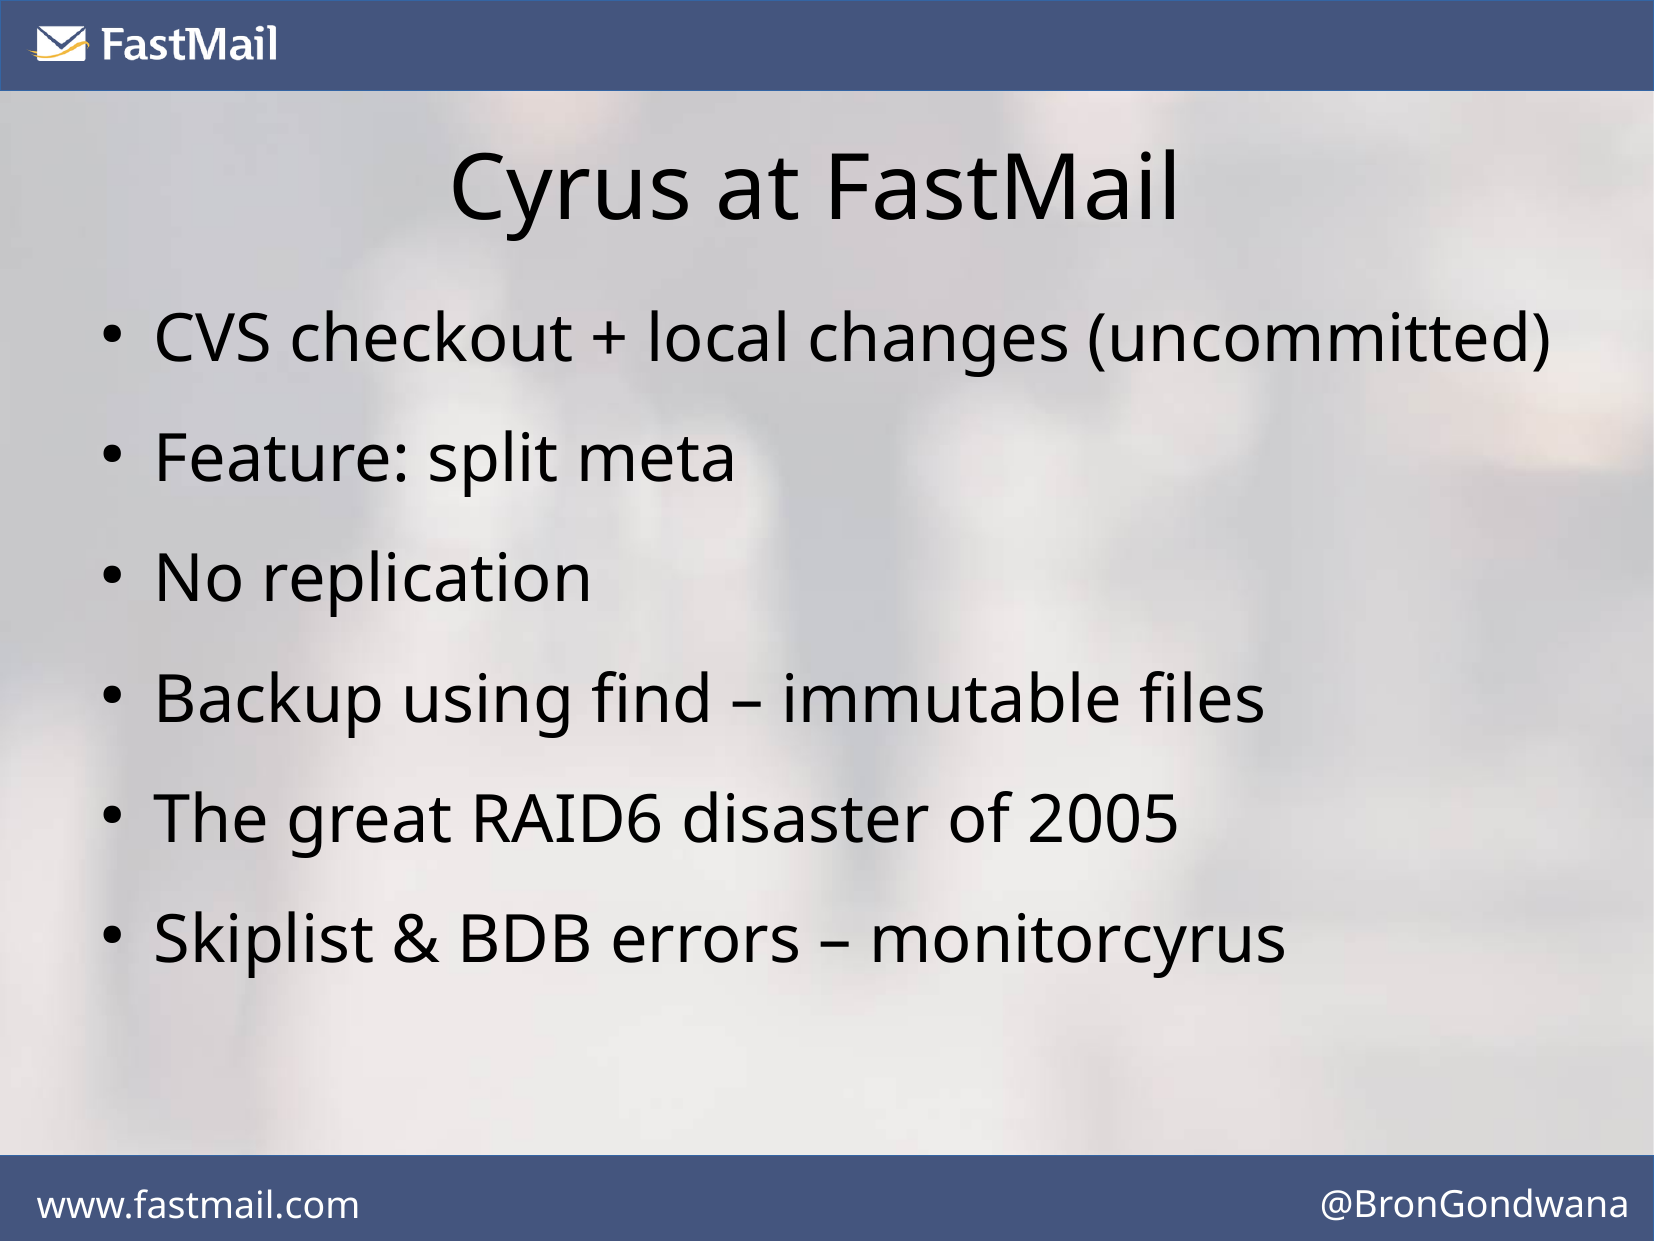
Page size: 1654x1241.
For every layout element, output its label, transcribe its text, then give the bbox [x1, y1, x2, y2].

title Cyrus at FastMail [71, 101, 1561, 267]
picture [26, 8, 302, 78]
list CVS checkout + local changes (uncommitted) Feature: split meta No replication Backup using find – immutable files The great RAID6 disaster of 2005 Skiplist & BDB errors – monitorcyrus [82, 290, 1571, 1010]
picture [0, 91, 1654, 1155]
